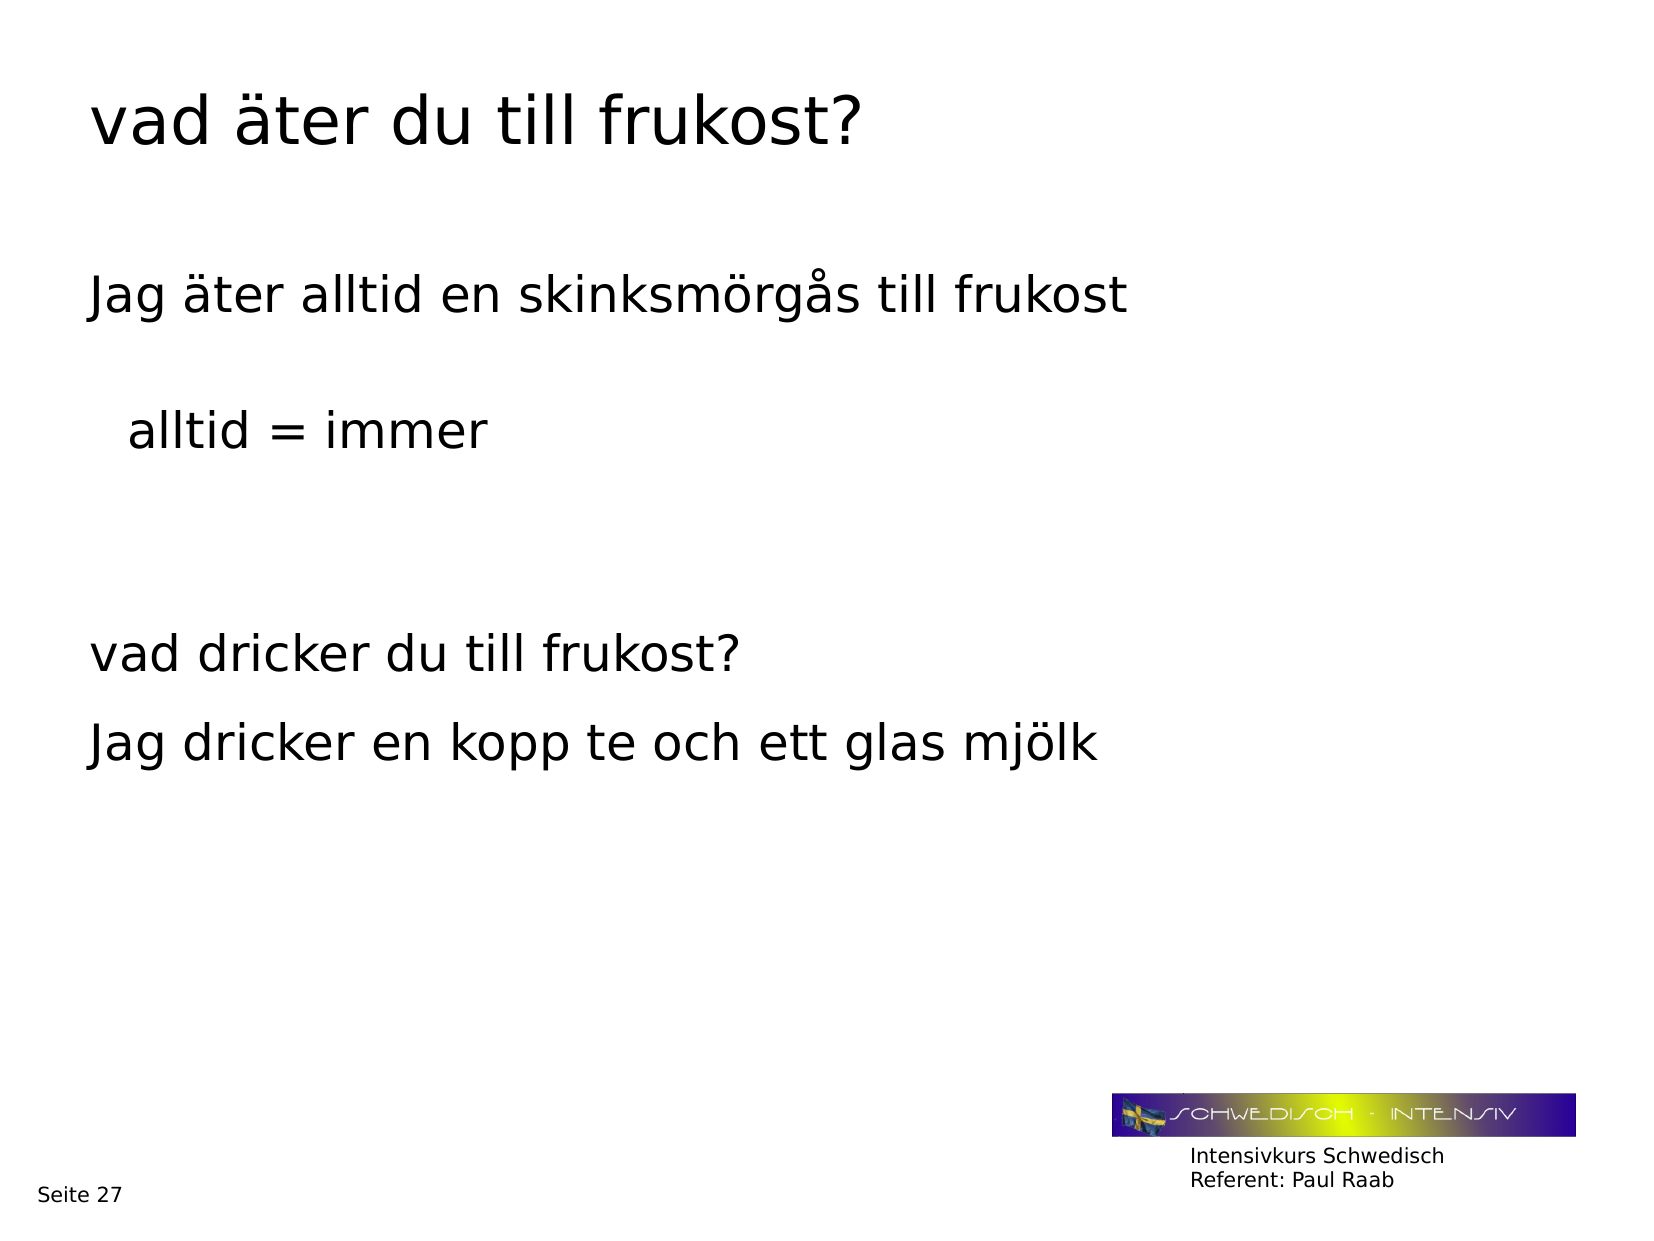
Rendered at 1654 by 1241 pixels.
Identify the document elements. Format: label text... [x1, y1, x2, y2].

text_box Jag äter alltid en skinksmörgås till frukost [75, 258, 1163, 332]
text_box vad dricker du till frukost? [75, 617, 1051, 691]
text_box vad äter du till frukost? [75, 75, 938, 168]
text_box Jag dricker en kopp te och ett glas mjölk [75, 707, 1163, 781]
picture [1112, 1093, 1576, 1137]
text_box alltid = immer [112, 394, 601, 468]
